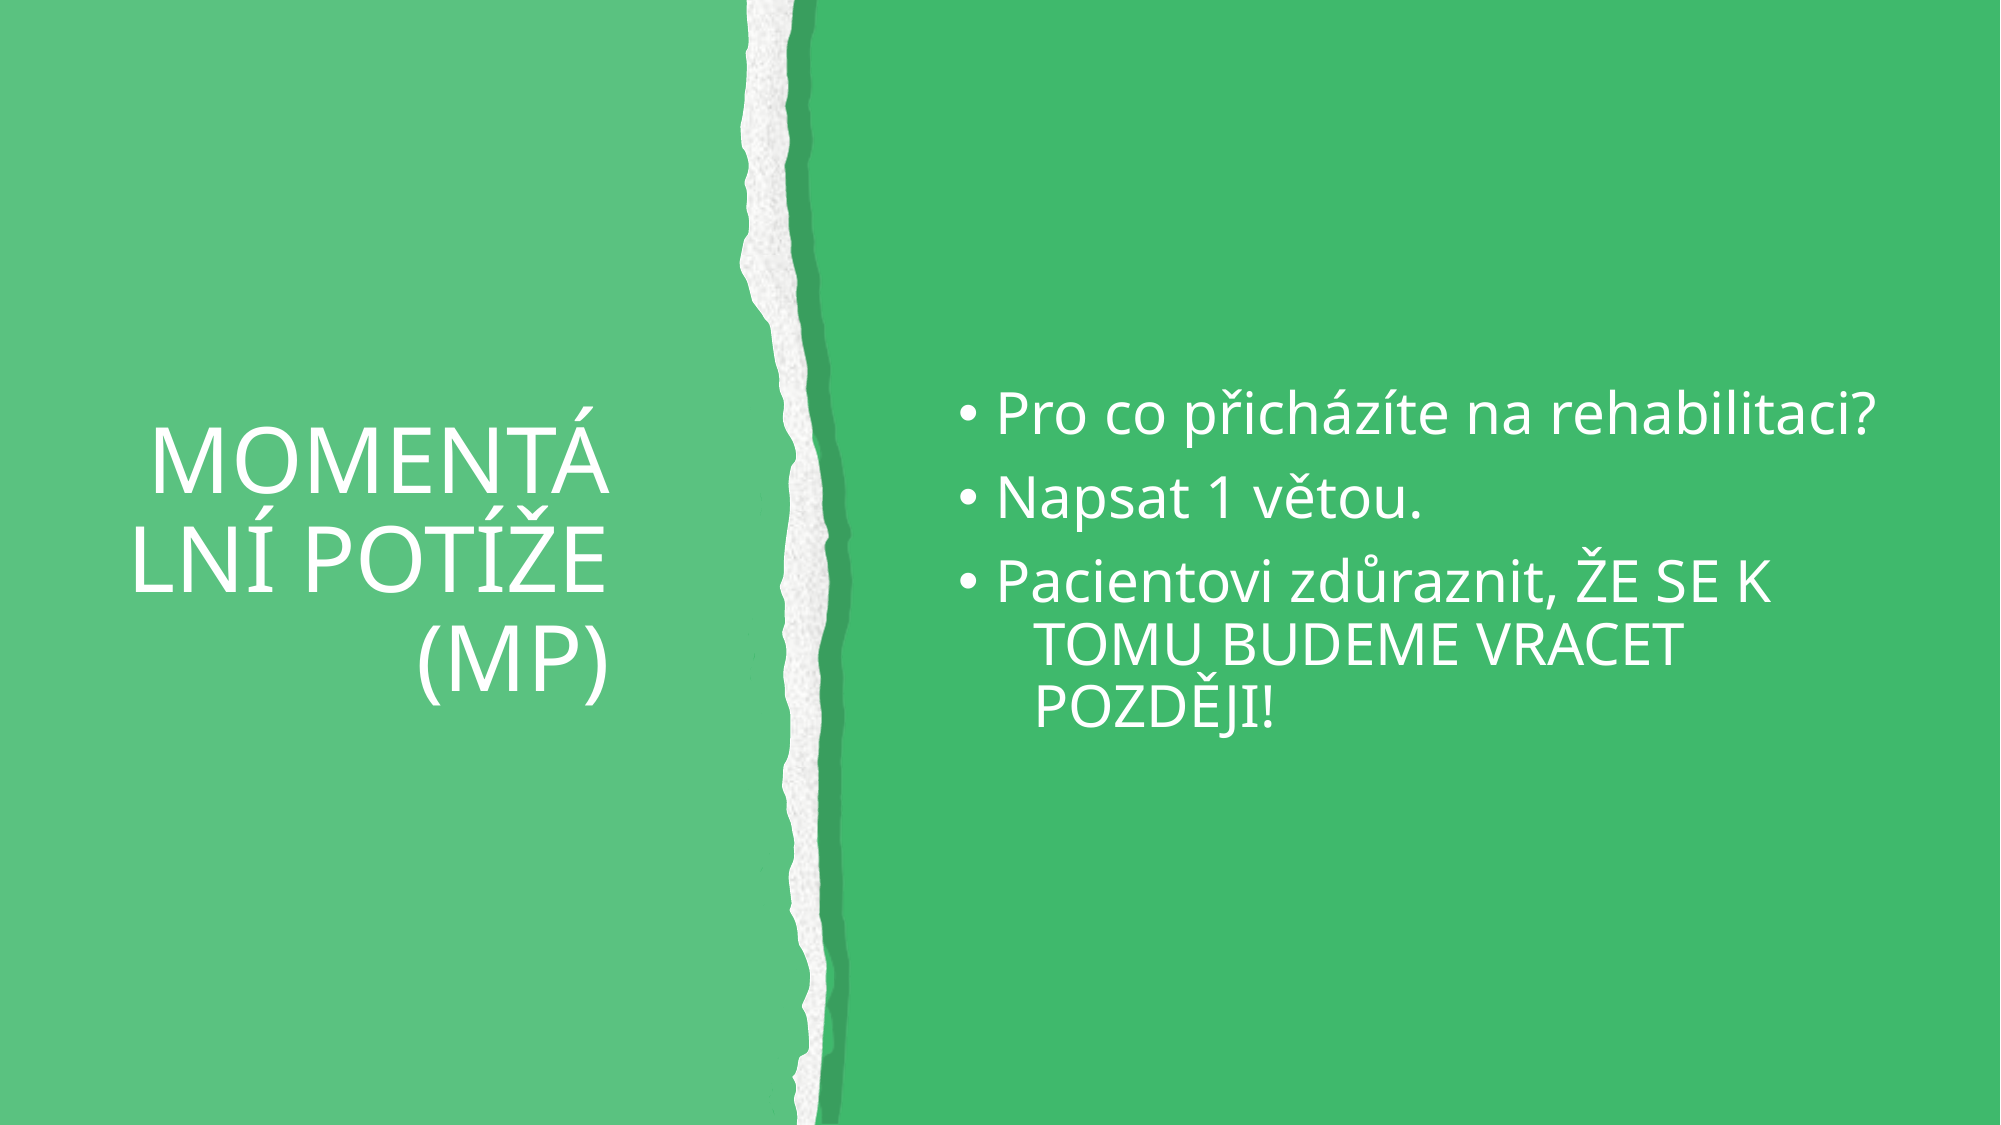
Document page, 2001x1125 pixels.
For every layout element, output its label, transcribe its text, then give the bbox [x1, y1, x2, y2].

list Pro co přicházíte na rehabilitaci? Napsat 1 větou. Pacientovi zdůraznit, ŽE SE K TOMU BUDEME VRACET POZDĚJI! [943, 187, 1908, 938]
text_box [0, 0, 2000, 1125]
title MOMENTÁLNÍ POTÍŽE (MP) [112, 187, 652, 938]
